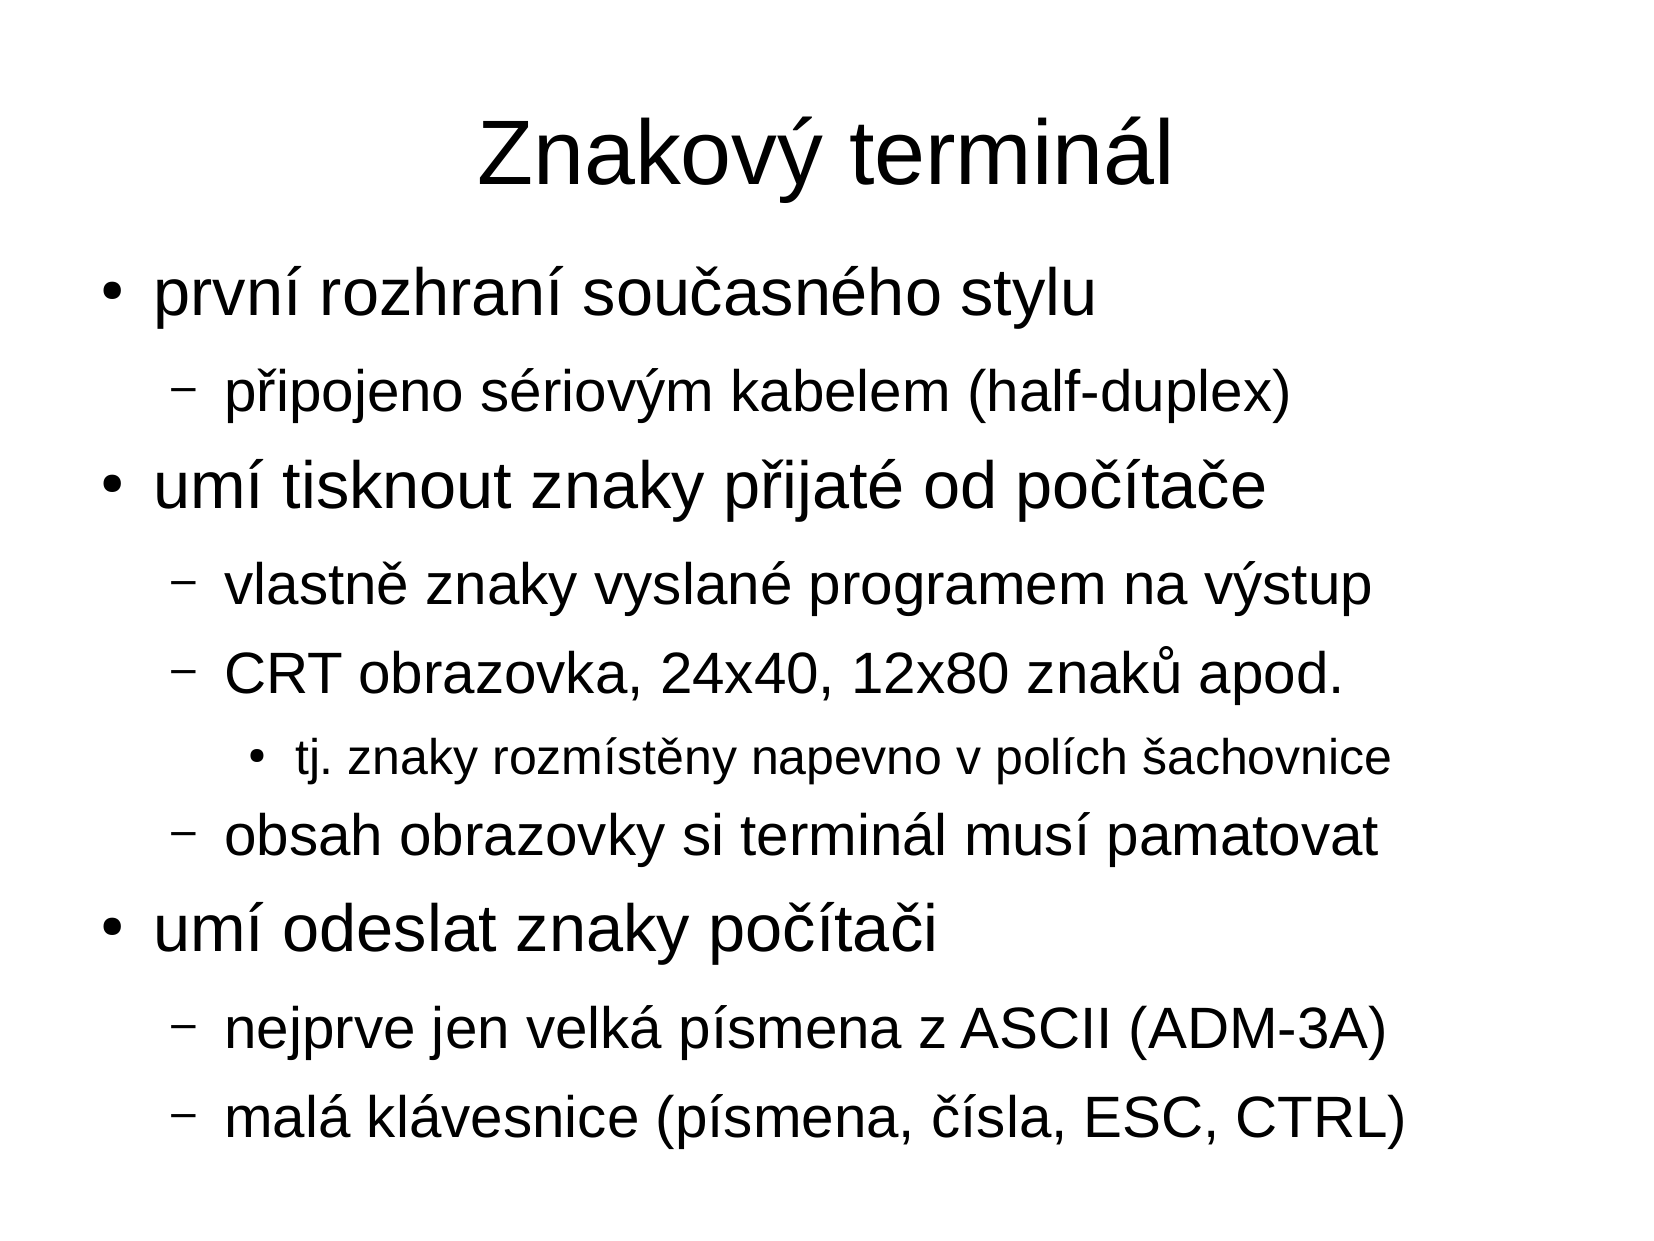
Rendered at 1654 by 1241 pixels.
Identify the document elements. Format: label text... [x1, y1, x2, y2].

list první rozhraní současného stylu připojeno sériovým kabelem (half-duplex) umí tisknout znaky přijaté od počítače vlastně znaky vyslané programem na výstup CRT obrazovka, 24x40, 12x80 znaků apod. tj. znaky rozmístěny napevno v polích šachovnice obsah obrazovky si terminál musí pamatovat umí odeslat znaky počítači nejprve jen velká písmena z ASCII (ADM-3A) malá klávesnice (písmena, čísla, ESC, CTRL) [82, 254, 1571, 1150]
title Znakový terminál [82, 56, 1571, 250]
